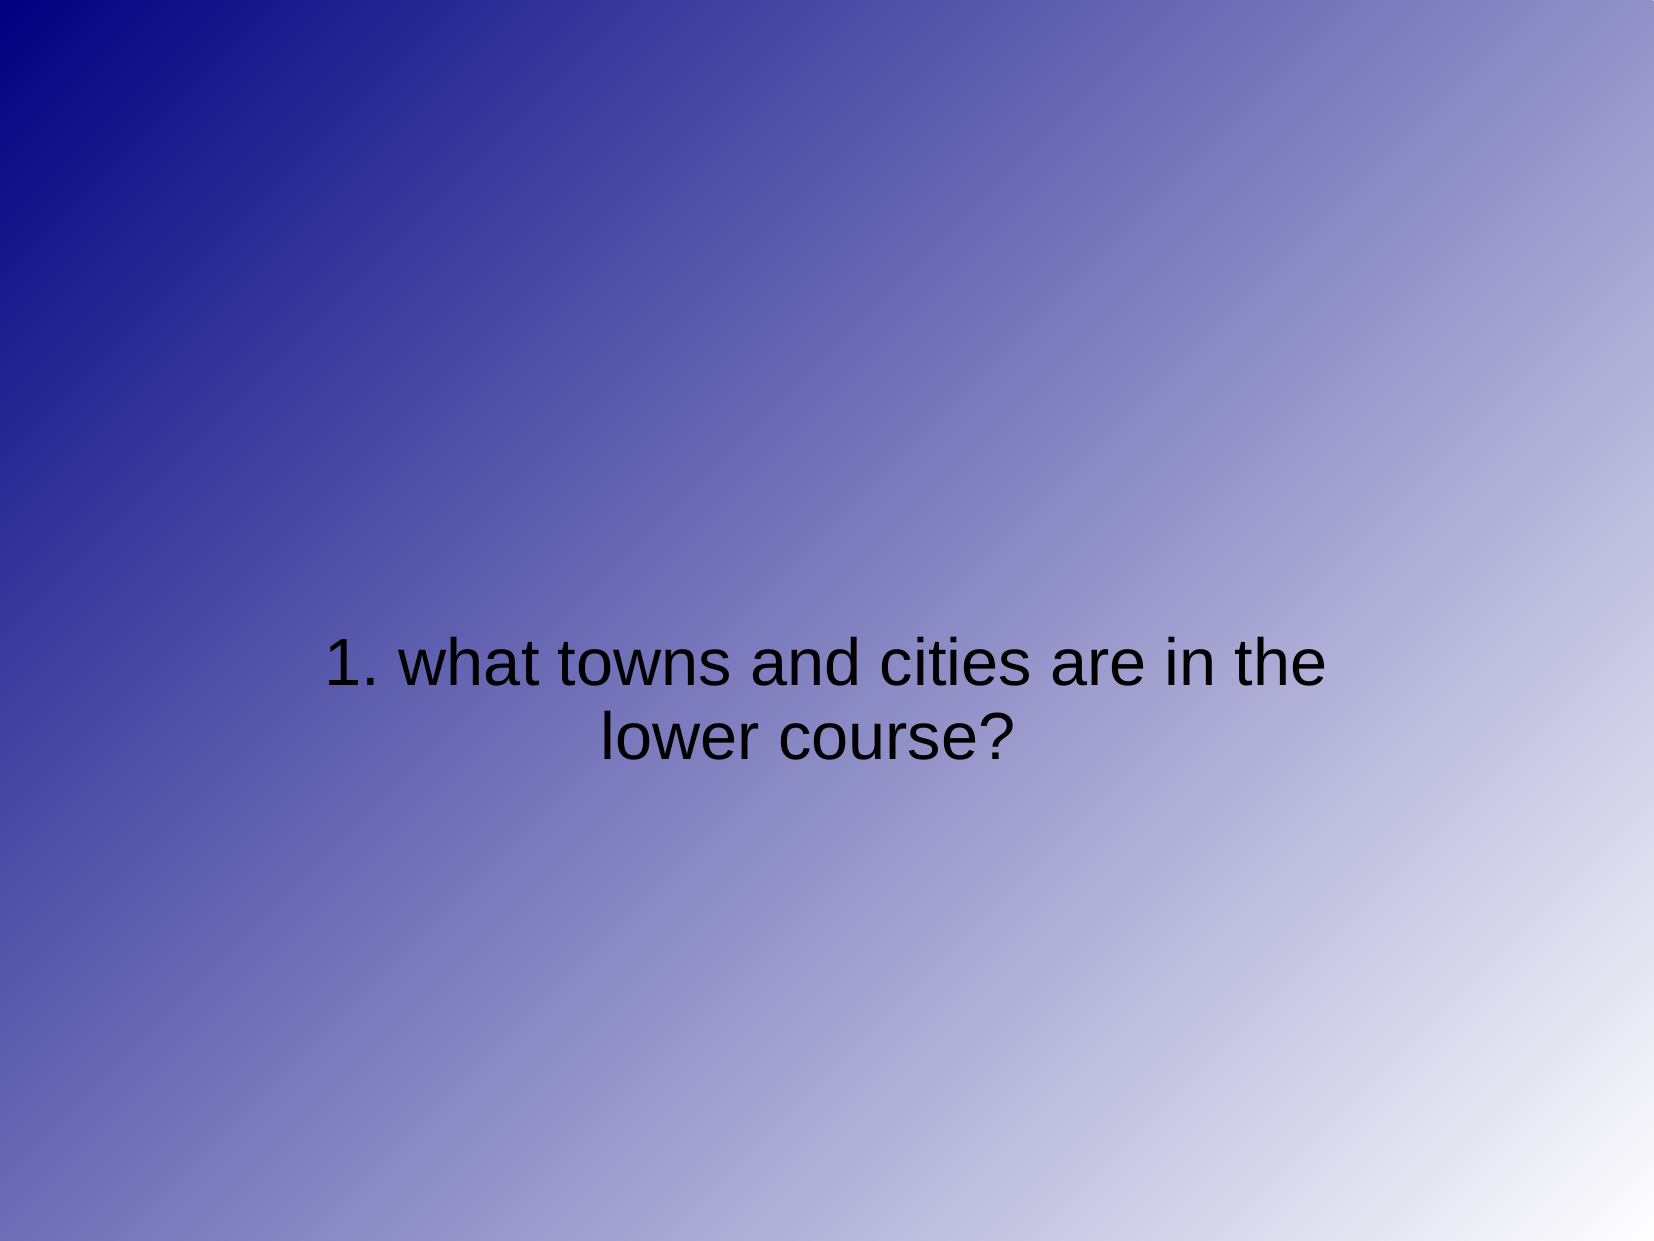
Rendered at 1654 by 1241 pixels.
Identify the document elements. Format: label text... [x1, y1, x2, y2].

subtitle 1. what towns and cities are in the lower course? [82, 290, 1571, 1109]
